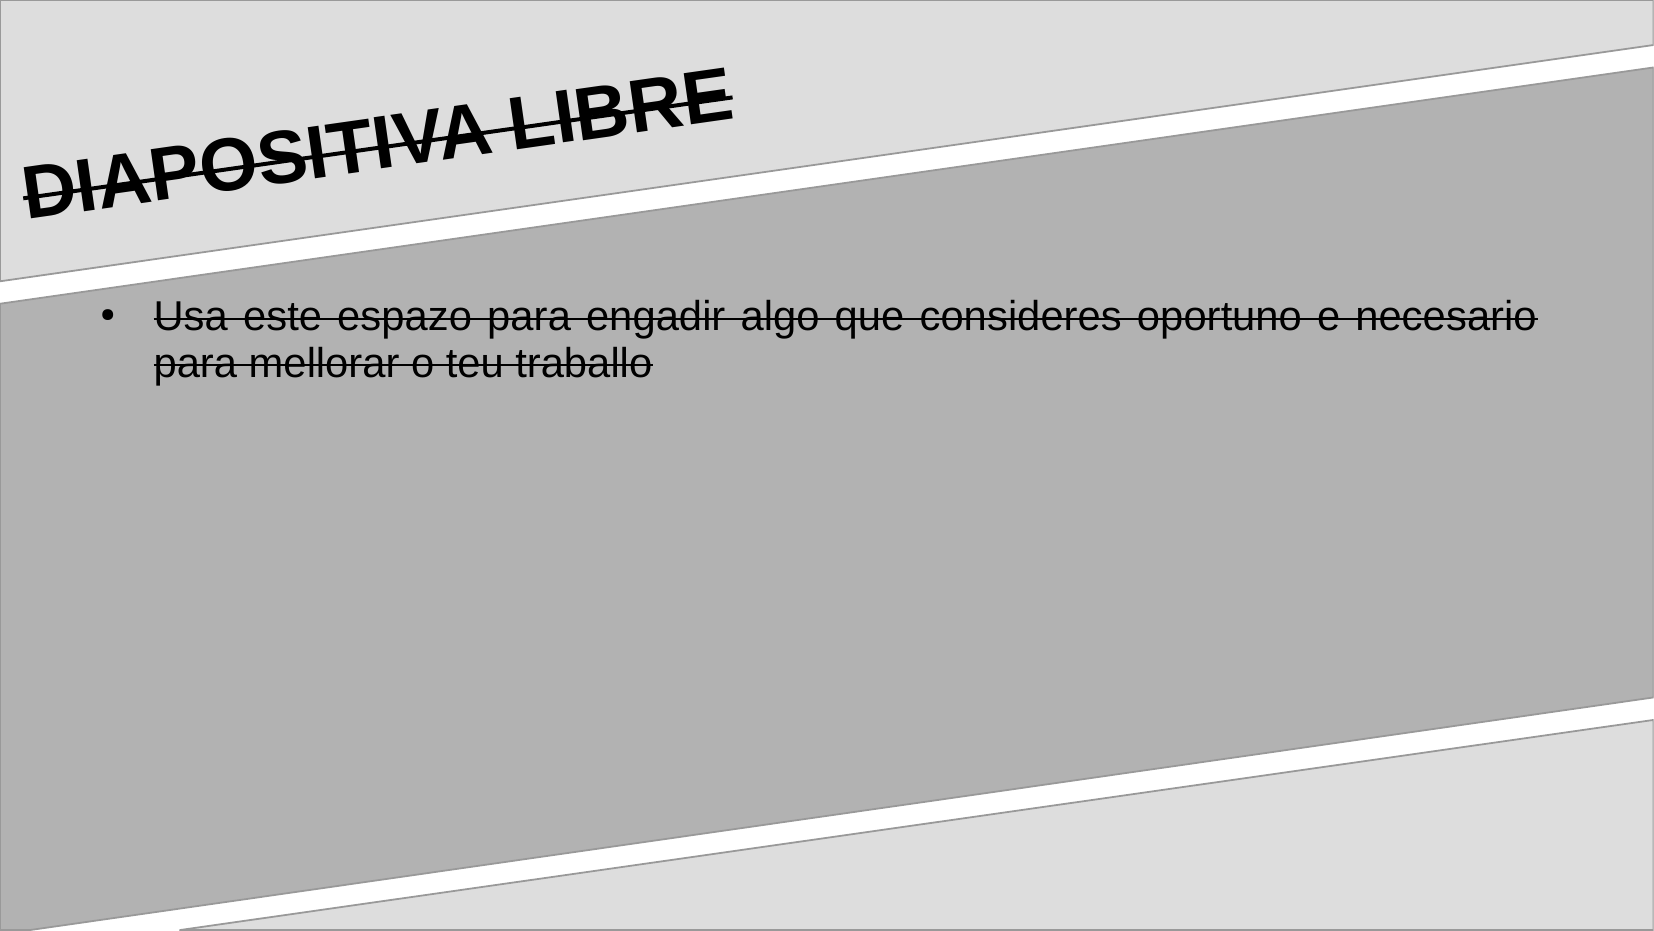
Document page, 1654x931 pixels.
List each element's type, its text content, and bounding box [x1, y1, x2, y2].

list Usa este espazo para engadir algo que consideres oportuno e necesario para mellorar o teu traballo [82, 292, 1538, 833]
title DIAPOSITIVA LIBRE [11, 0, 1496, 272]
